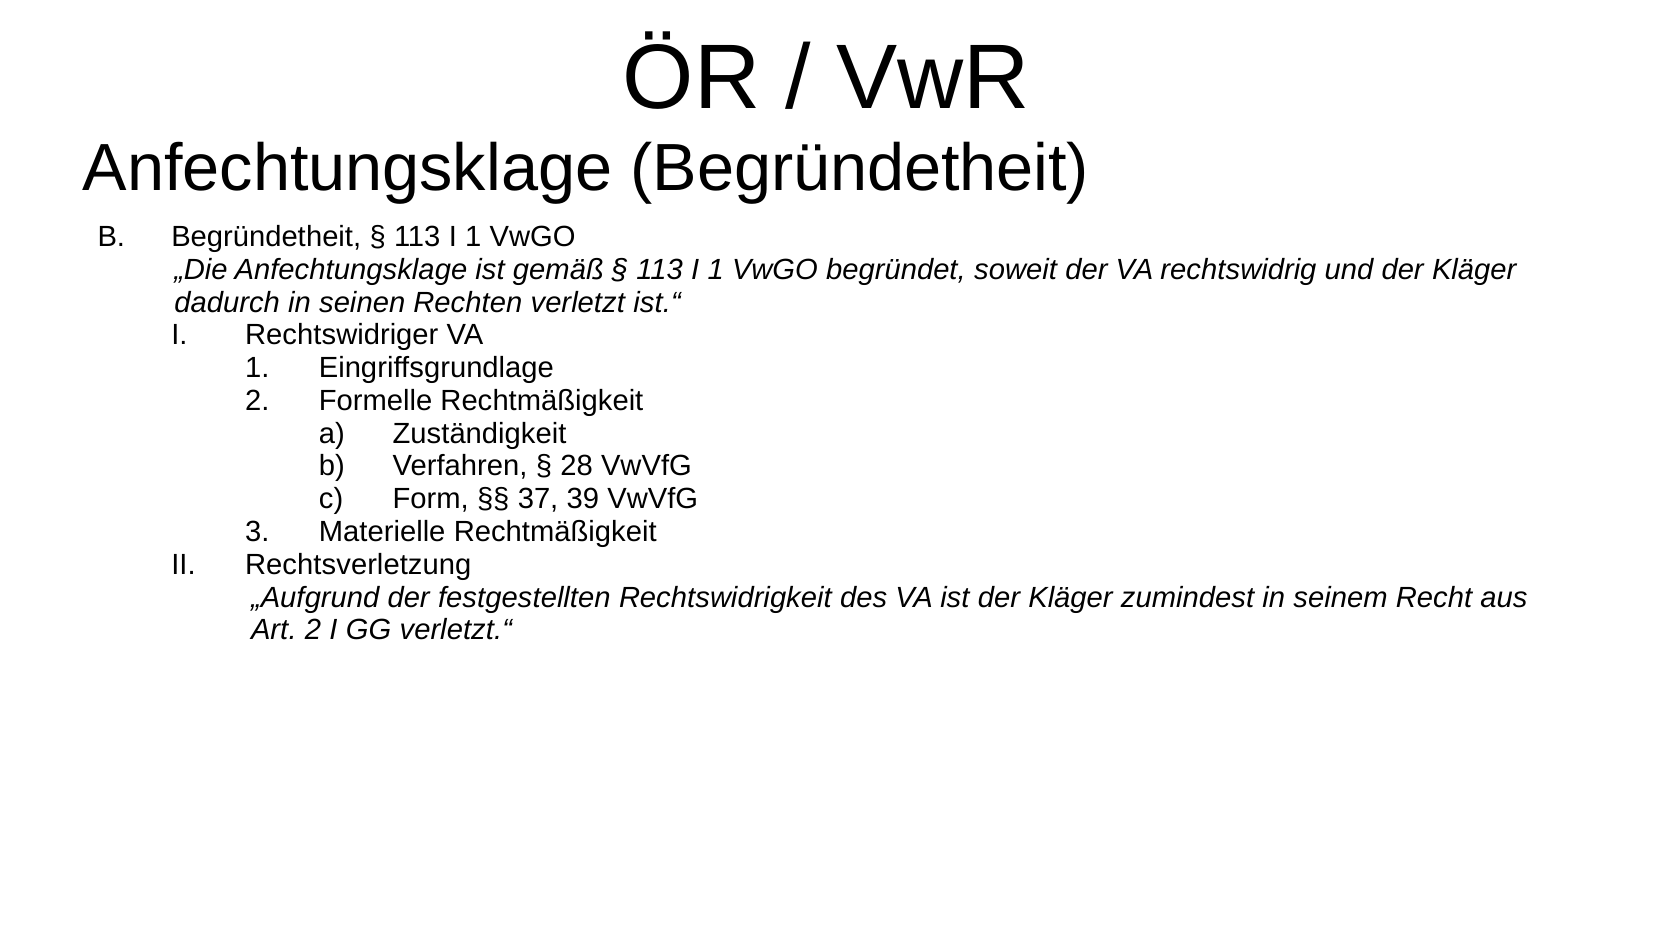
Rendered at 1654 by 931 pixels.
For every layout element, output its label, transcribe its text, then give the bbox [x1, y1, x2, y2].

list Anfechtungsklage (Begründetheit) [82, 129, 1571, 212]
text_box B. Begründetheit, § 113 I 1 VwGO „Die Anfechtungsklage ist gemäß § 113 I 1 VwGO begründet, soweit der VA rechtswidrig und der Kläger dadurch in seinen Rechten verletzt ist.“ I. Rechtswidriger VA 1. Eingriffsgrundlage 2. Formelle Rechtmäßigkeit a) Zuständigkeit b) Verfahren, § 28 VwVfG c) Form, §§ 37, 39 VwVfG 3. Materielle Rechtmäßigkeit II. Rechtsverletzung „Aufgrund der festgestellten Rechtswidrigkeit des VA ist der Kläger zumindest in seinem Recht aus Art. 2 I GG verletzt.“ [82, 212, 1571, 839]
title ÖR / VwR [82, 23, 1571, 129]
